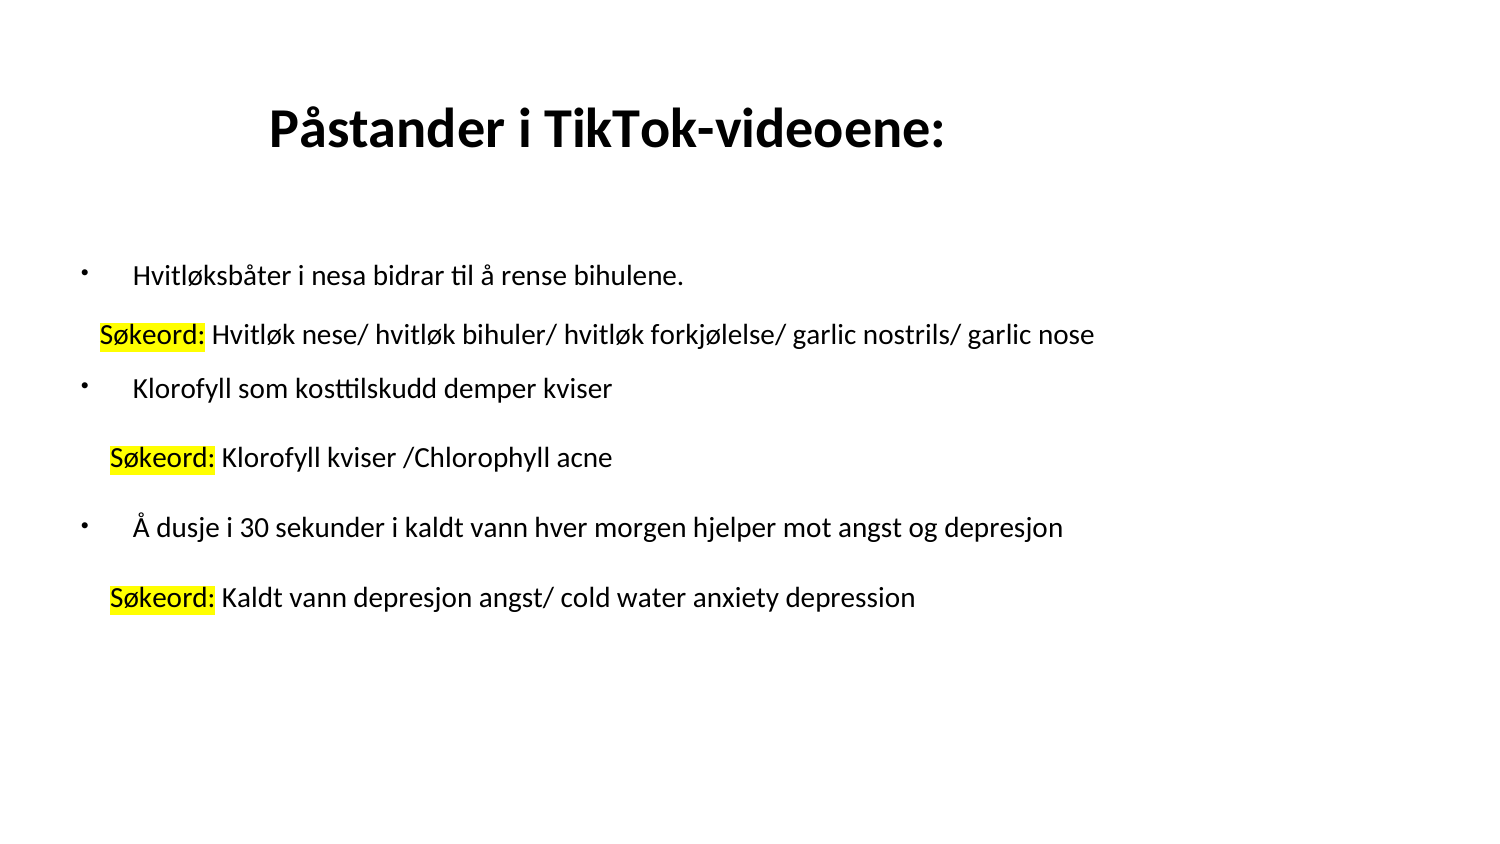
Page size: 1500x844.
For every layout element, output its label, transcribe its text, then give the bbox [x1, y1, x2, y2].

text_box Påstander i TikTok-videoene: Hvitløksbåter i nesa bidrar til å rense bihulene. Søkeord: Hvitløk nese/ hvitløk bihuler/ hvitløk forkjølelse/ garlic nostrils/ garlic nose Klorofyll som kosttilskudd demper kviser Søkeord: Klorofyll kviser /Chlorophyll acne Å dusje i 30 sekunder i kaldt vann hver morgen hjelper mot angst og depresjon Søkeord: Kaldt vann depresjon angst/ cold water anxiety depression [20, 8, 1474, 808]
